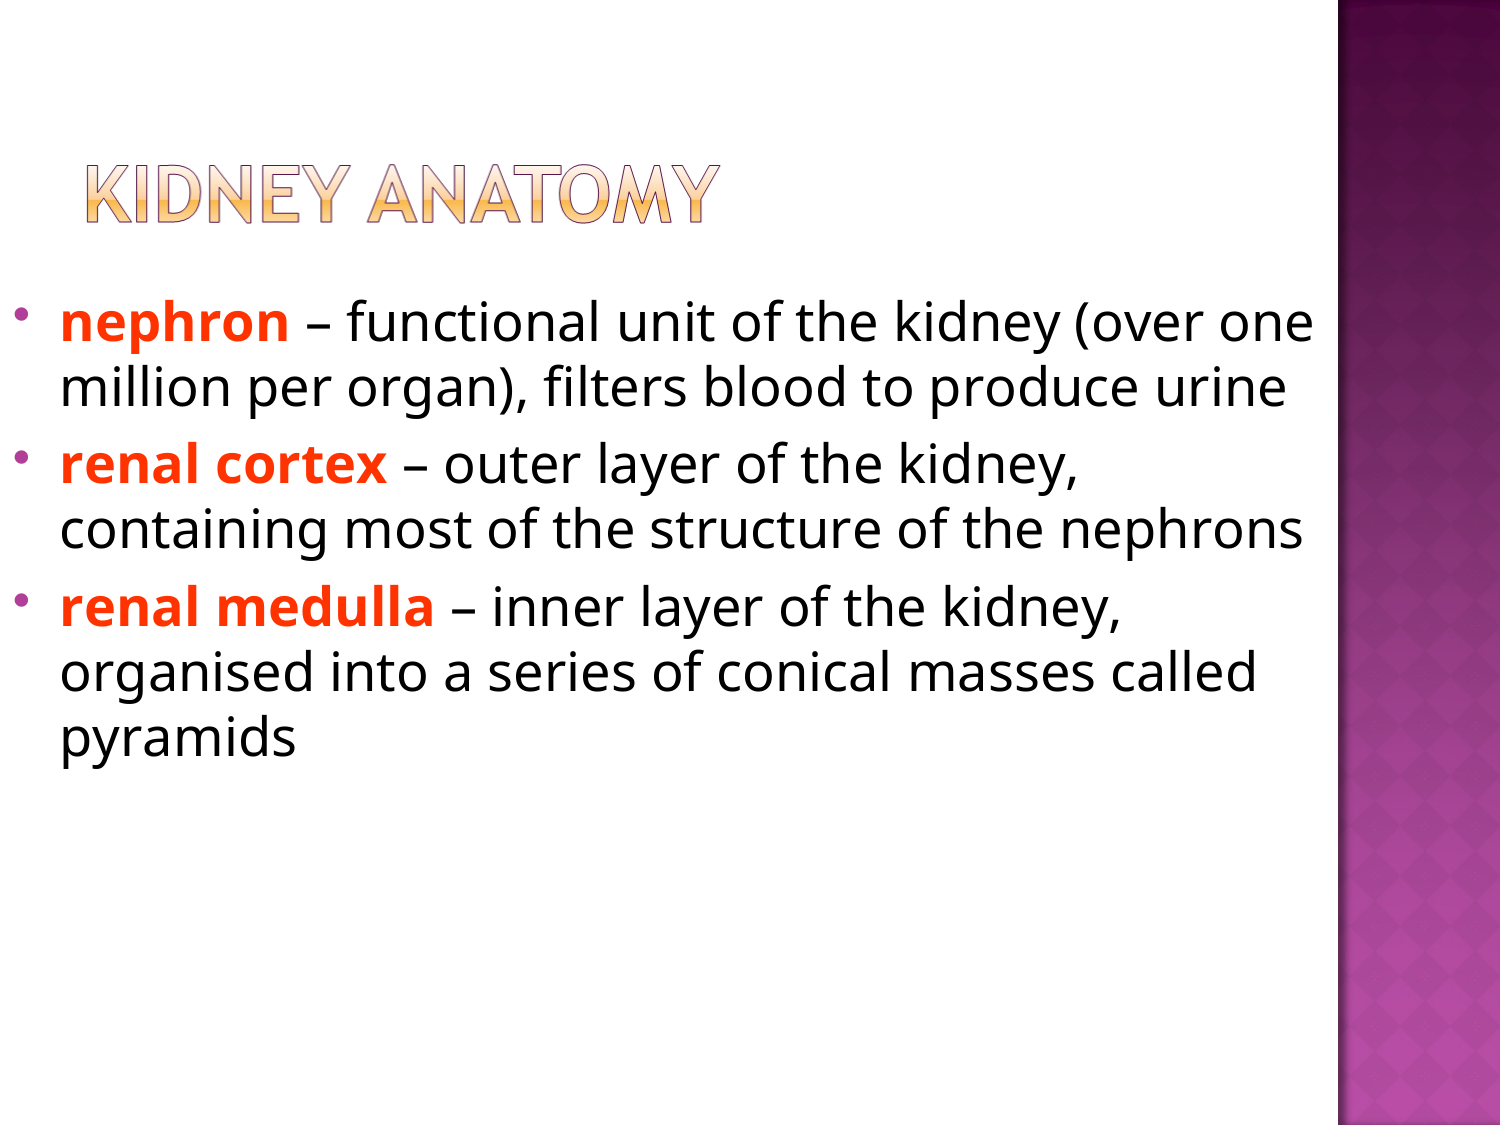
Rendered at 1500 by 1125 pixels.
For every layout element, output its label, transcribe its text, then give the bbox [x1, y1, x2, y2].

list nephron – functional unit of the kidney (over one million per organ), filters blood to produce urine renal cortex – outer layer of the kidney, containing most of the structure of the nephrons renal medulla – inner layer of the kidney, organised into a series of conical masses called pyramids [0, 279, 1351, 1073]
text_box [34, 52, 1265, 241]
picture [1337, 0, 1500, 1125]
